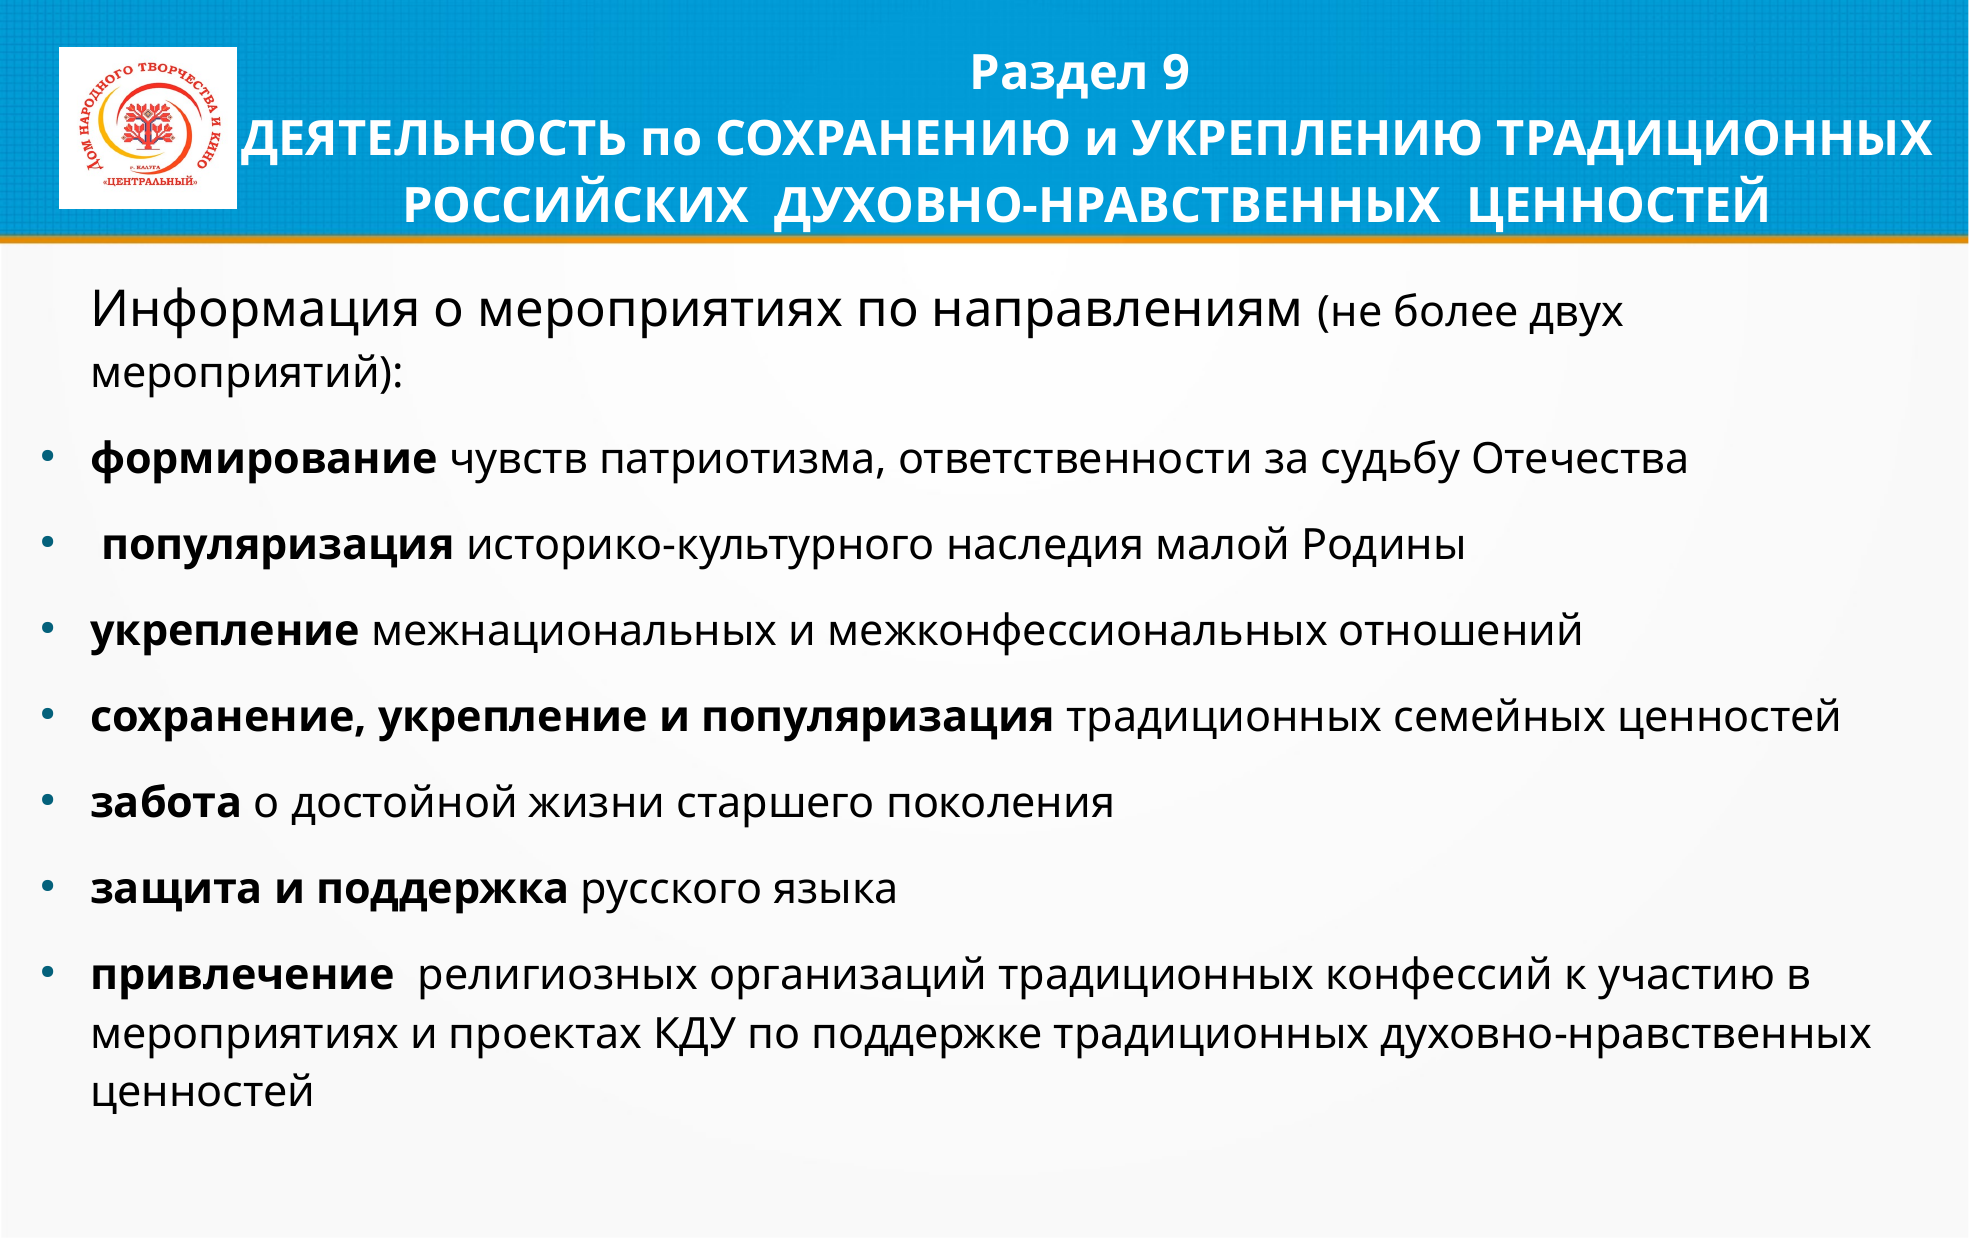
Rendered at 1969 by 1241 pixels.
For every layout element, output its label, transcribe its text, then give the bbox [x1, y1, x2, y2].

list Информация о мероприятиях по направлениям (не более двух мероприятий): формирование чувств патриотизма, ответственности за судьбу Отечества популяризация историко-культурного наследия малой Родины укрепление межнациональных и межконфессиональных отношений сохранение, укрепление и популяризация традиционных семейных ценностей забота о достойной жизни старшего поколения защита и поддержка русского языка привлечение религиозных организаций традиционных конфессий к участию в мероприятиях и проектах КДУ по поддержке традиционных духовно-нравственных ценностей [23, 271, 1890, 1134]
picture [60, 48, 236, 208]
title Раздел 9 ДЕЯТЕЛЬНОСТЬ по СОХРАНЕНИЮ и УКРЕПЛЕНИЮ ТРАДИЦИОННЫХ РОССИЙСКИХ ДУХОВНО-НРАВСТВЕННЫХ ЦЕННОСТЕЙ [224, 19, 1949, 237]
picture [0, 233, 1969, 1241]
